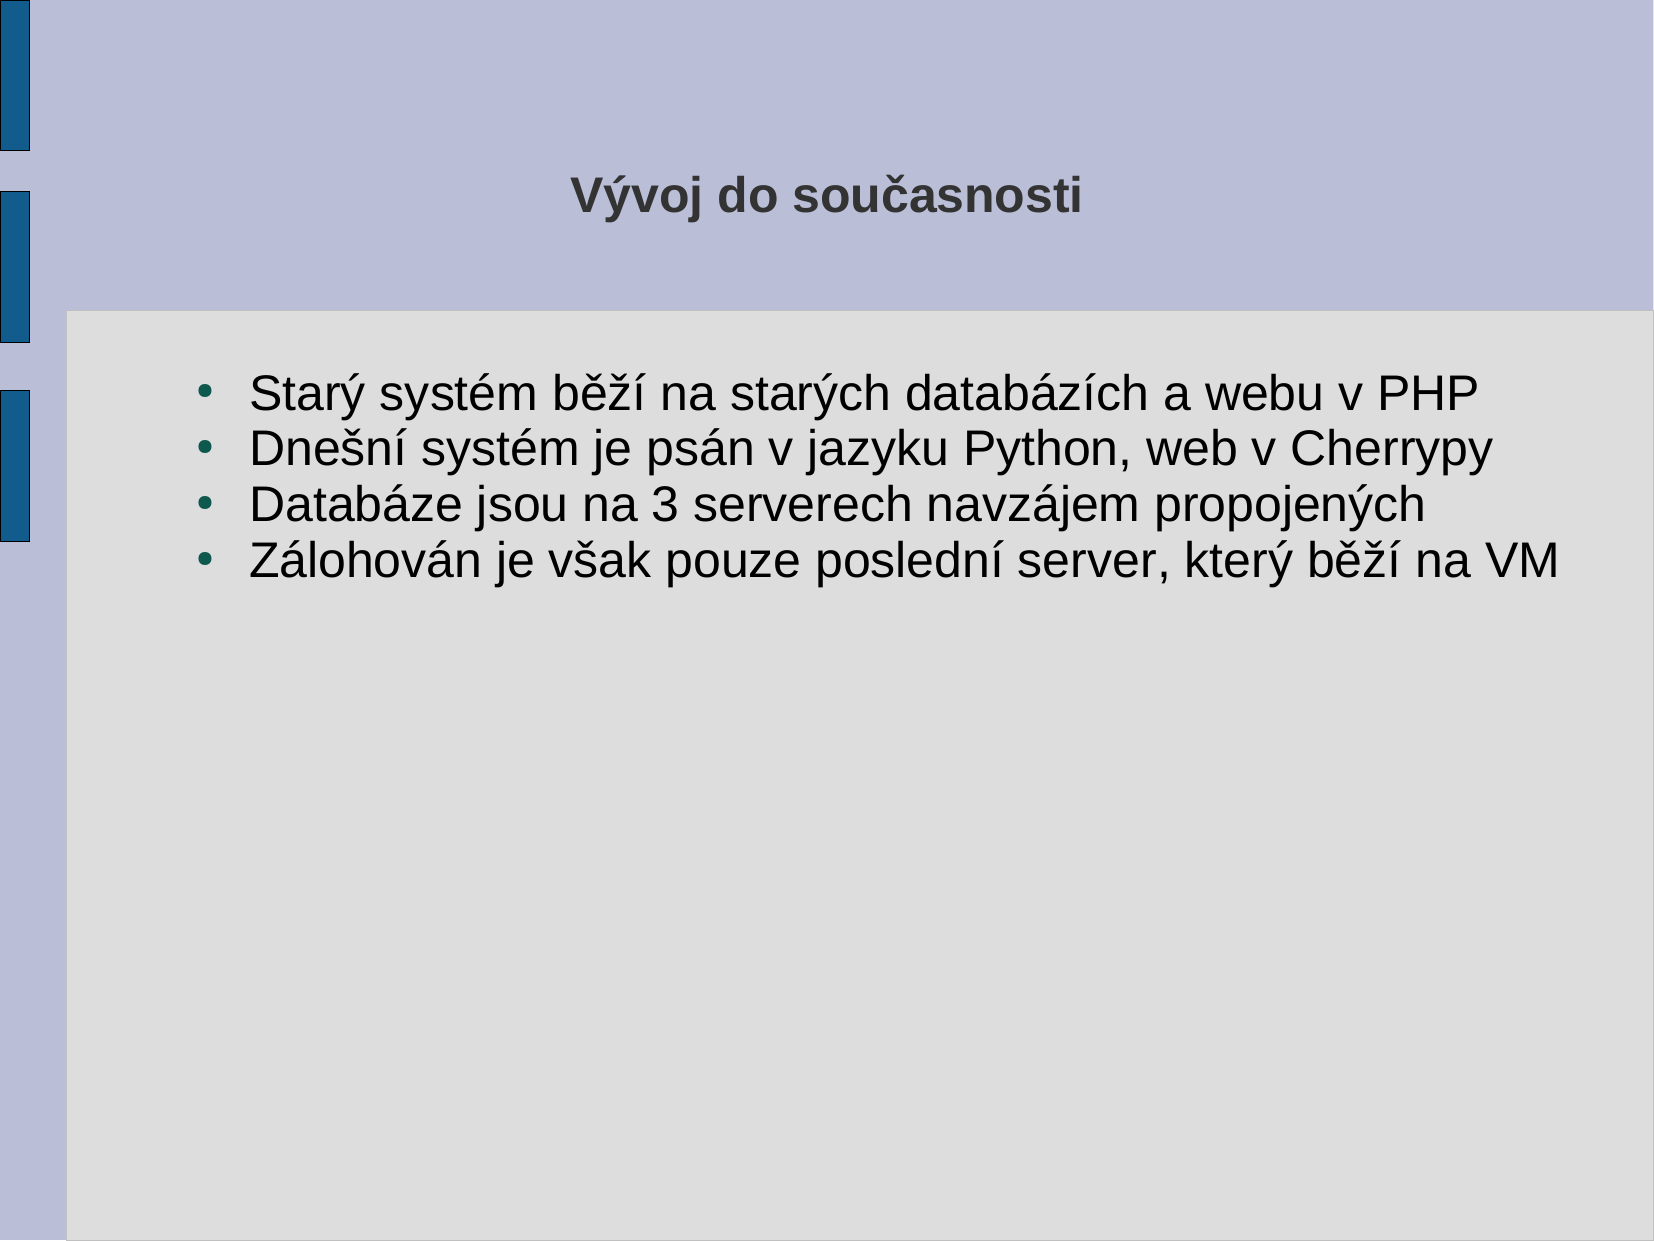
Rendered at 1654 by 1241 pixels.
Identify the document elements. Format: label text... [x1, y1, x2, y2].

list Starý systém běží na starých databázích a webu v PHP Dnešní systém je psán v jazyku Python, web v Cherrypy Databáze jsou na 3 serverech navzájem propojených Zálohován je však pouze poslední server, který běží na VM [178, 364, 1570, 1147]
title Vývoj do současnosti [121, 91, 1534, 299]
